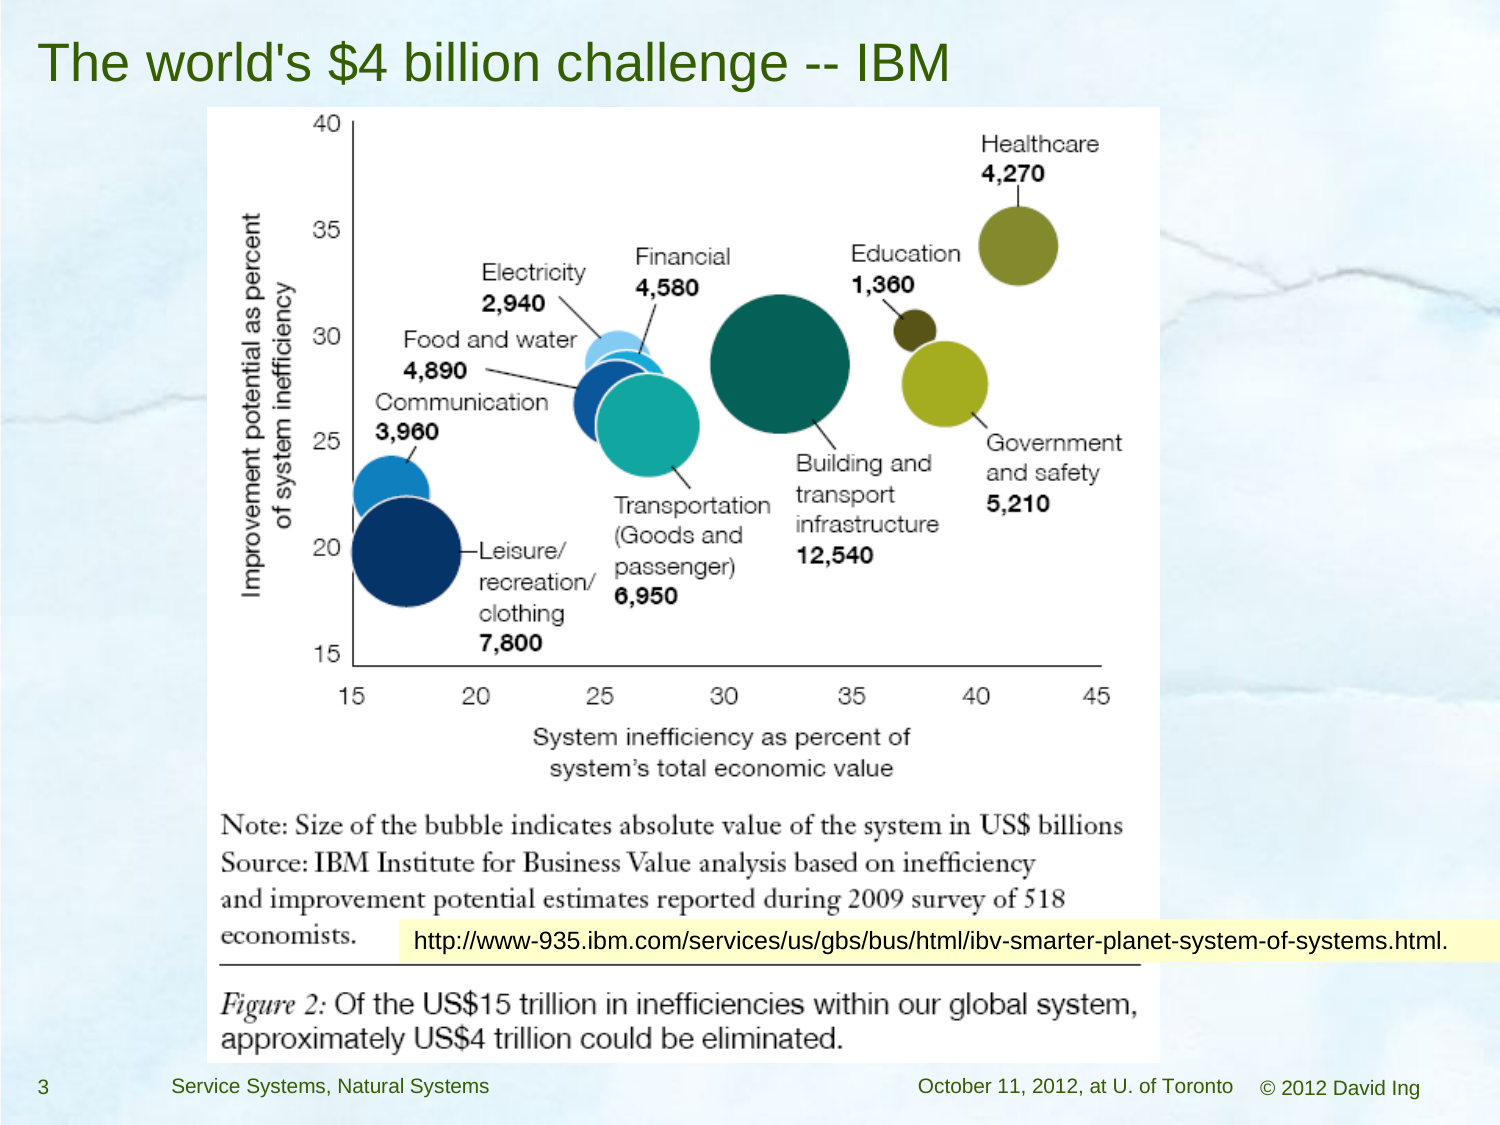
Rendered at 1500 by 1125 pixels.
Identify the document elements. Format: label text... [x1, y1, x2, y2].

picture [0, 0, 1500, 1125]
title The world's $4 billion challenge -- IBM [37, 37, 1463, 152]
text_box http://www-935.ibm.com/services/us/gbs/bus/html/ibv-smarter-planet-system-of-systems.html. [399, 919, 1500, 963]
